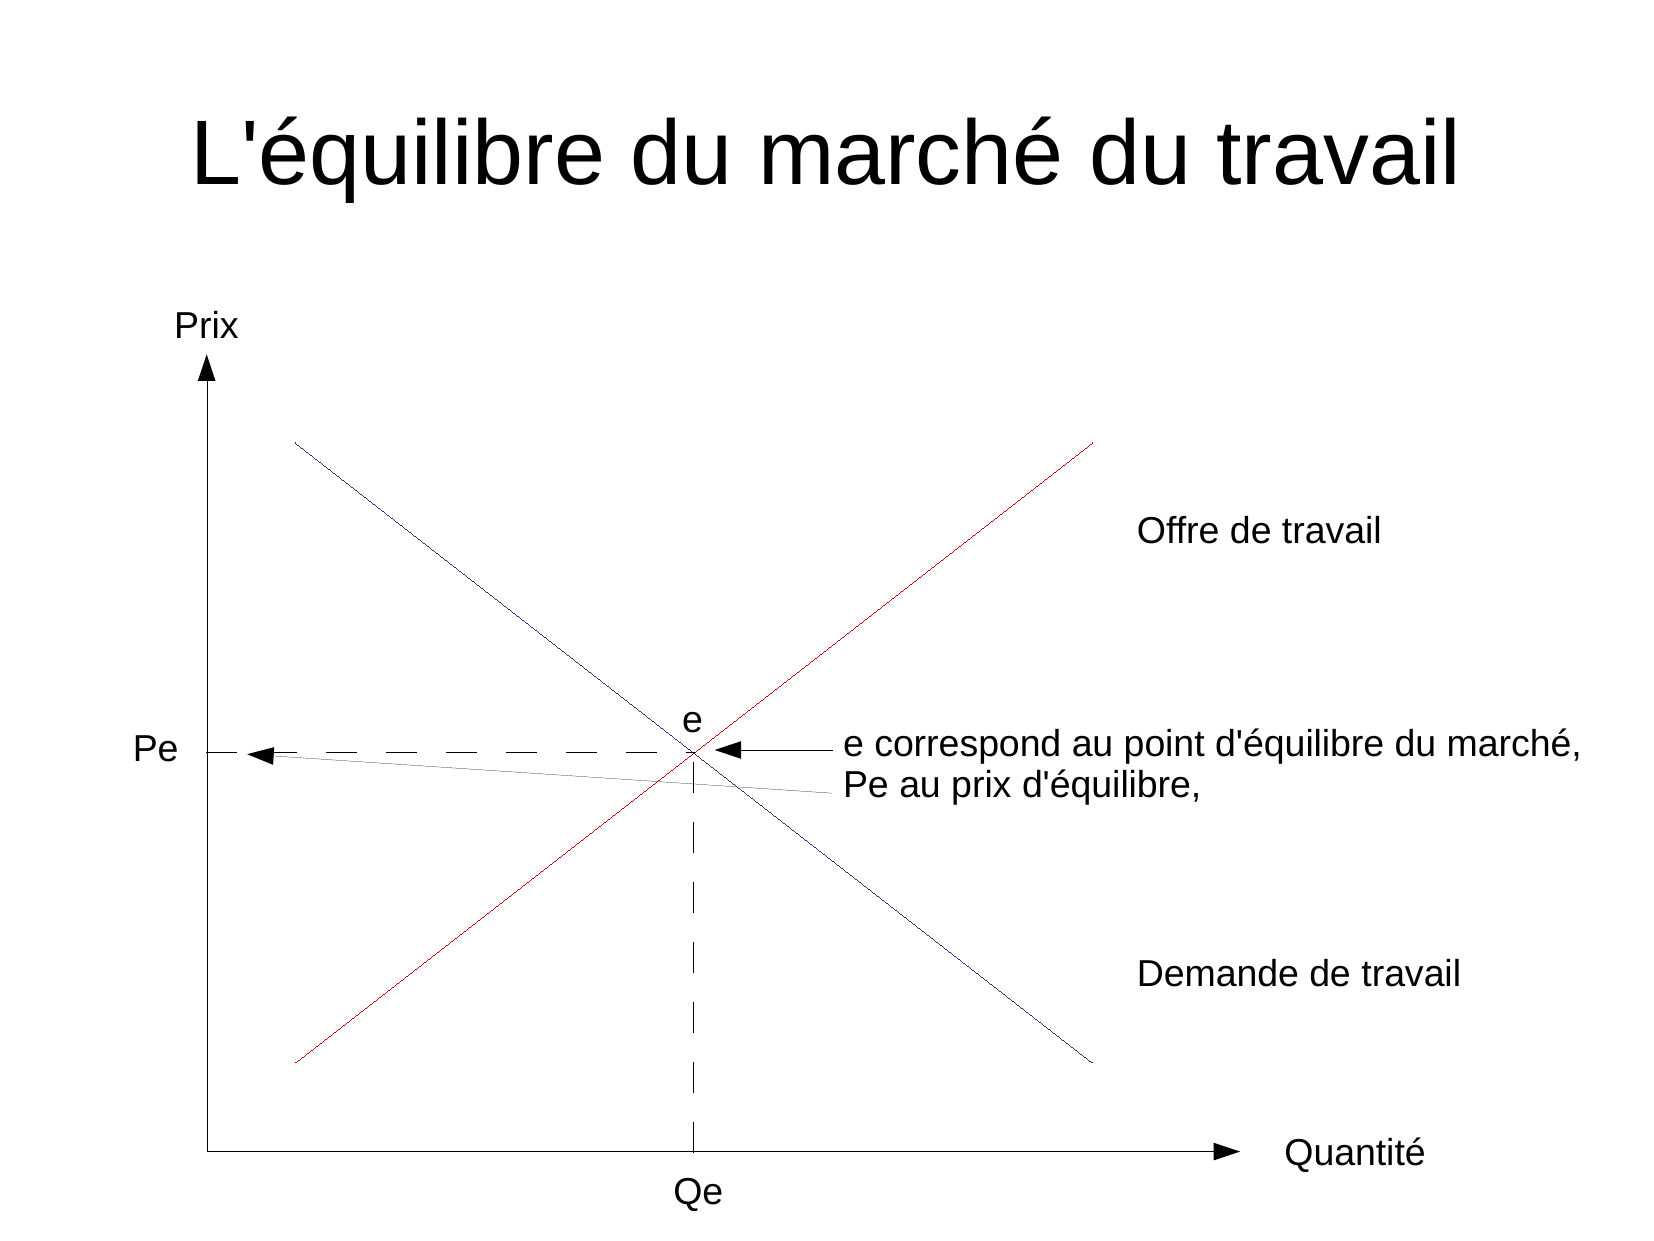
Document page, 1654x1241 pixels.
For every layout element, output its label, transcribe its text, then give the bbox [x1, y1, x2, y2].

text_box Qe [658, 1163, 739, 1221]
text_box Demande de travail [1122, 944, 1477, 1002]
text_box Offre de travail [1122, 501, 1398, 559]
text_box Prix [159, 297, 254, 355]
text_box e [667, 690, 718, 748]
text_box Quantité [1269, 1124, 1442, 1182]
text_box e correspond au point d'équilibre du marché, Pe au prix d'équilibre, [828, 714, 1600, 854]
title L'équilibre du marché du travail [82, 49, 1571, 257]
text_box Pe [118, 720, 194, 778]
